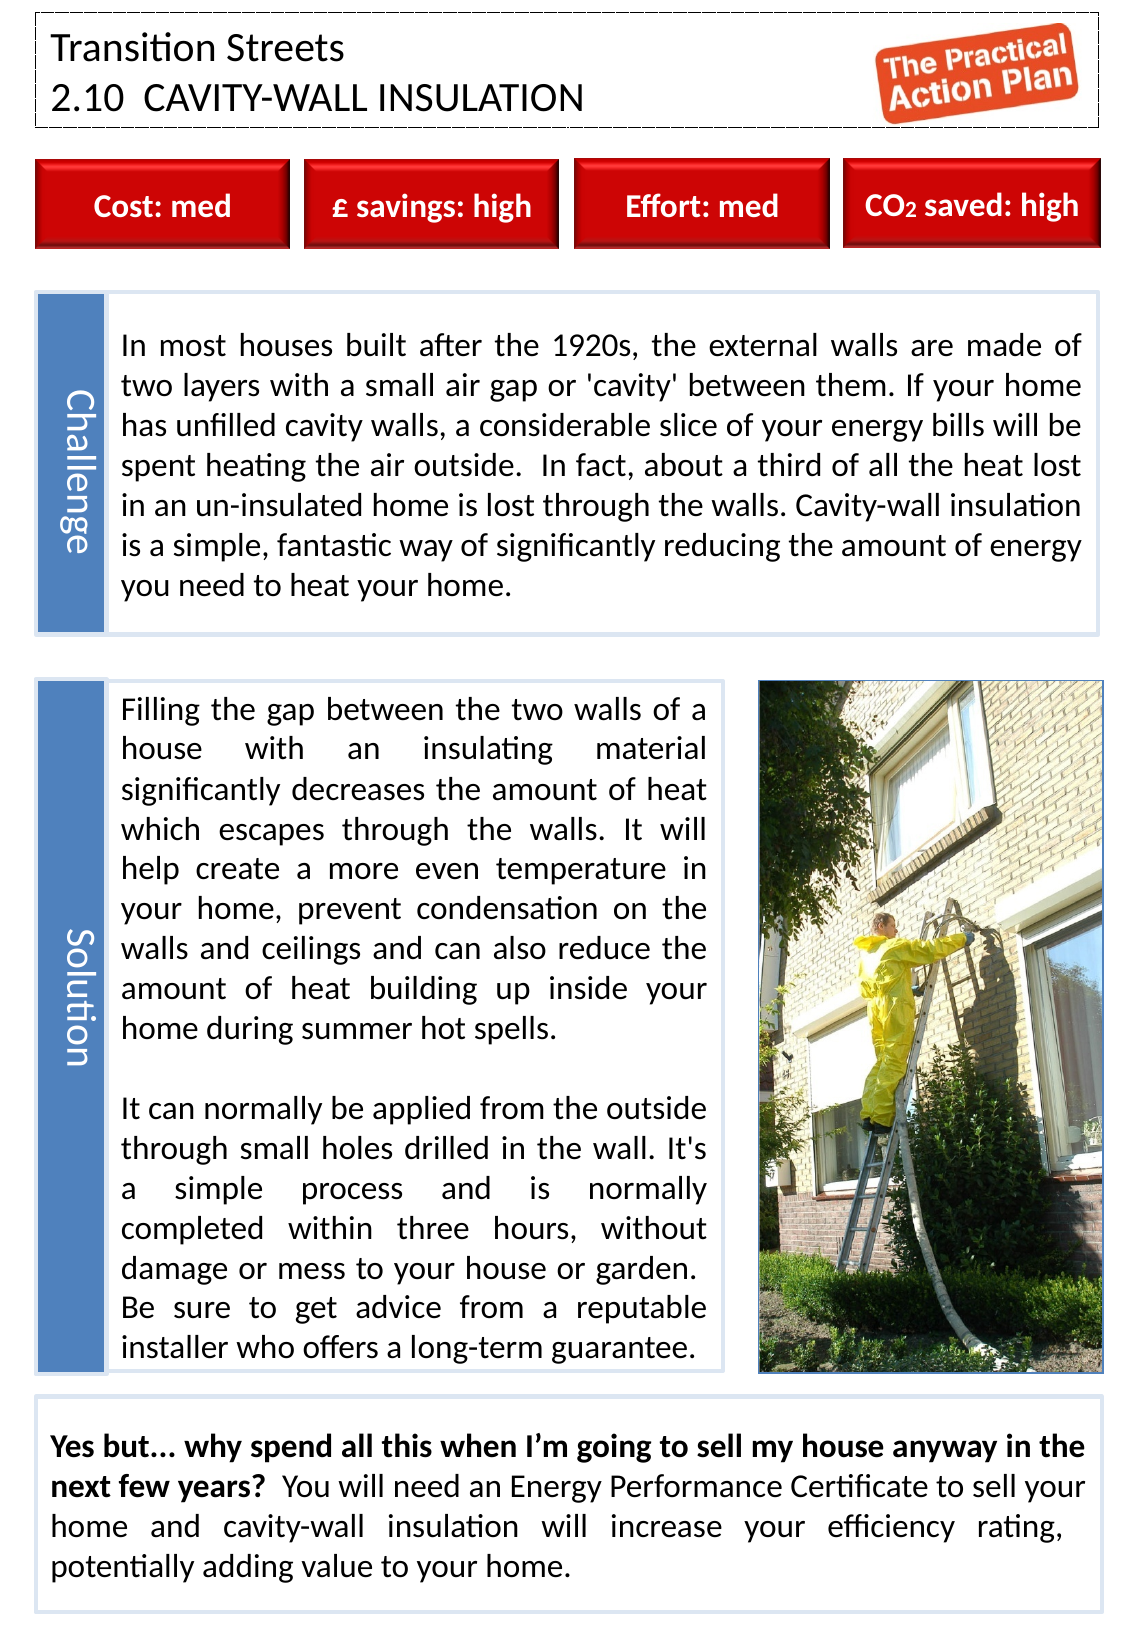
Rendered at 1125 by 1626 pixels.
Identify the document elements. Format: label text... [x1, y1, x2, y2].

picture [33, 157, 292, 251]
text_box Solution [34, 909, 107, 1087]
text_box Cost: med [35, 160, 291, 249]
text_box In most houses built after the 1920s, the external walls are made of two layers with a small air gap or 'cavity' between them. If your home has unfilled cavity walls, a considerable slice of your energy bills will be spent heating the air outside. In fact, about a third of all the heat lost in an un-insulated home is lost through the walls. Cavity-wall insulation is a simple, fantastic way of significantly reducing the amount of energy you need to heat your home. [107, 291, 1099, 635]
text_box Transition Streets 2.10 CAVITY-WALL INSULATION [35, 12, 1099, 128]
text_box £ savings: high [304, 160, 560, 249]
text_box CO2 saved: high [845, 159, 1100, 248]
text_box [35, 1087, 107, 1375]
picture [572, 156, 832, 251]
text_box [35, 591, 107, 635]
text_box Challenge [34, 354, 107, 591]
text_box [35, 679, 107, 909]
text_box Effort: med [575, 159, 830, 249]
picture [759, 681, 1103, 1373]
picture [302, 157, 561, 251]
picture [841, 156, 1103, 250]
text_box [35, 291, 107, 354]
text_box Filling the gap between the two walls of a house with an insulating material significantly decreases the amount of heat which escapes through the walls. It will help create a more even temperature in your home, prevent condensation on the walls and ceilings and can also reduce the amount of heat building up inside your home during summer hot spells. It can normally be applied from the outside through small holes drilled in the wall. It's a simple process and is normally completed within three hours, without damage or mess to your house or garden. Be sure to get advice from a reputable installer who offers a long-term guarantee. [107, 681, 723, 1372]
text_box Yes but... why spend all this when I’m going to sell my house anyway in the next few years? You will need an Energy Performance Certificate to sell your home and cavity-wall insulation will increase your efficiency rating, potentially adding value to your home. [35, 1396, 1102, 1613]
